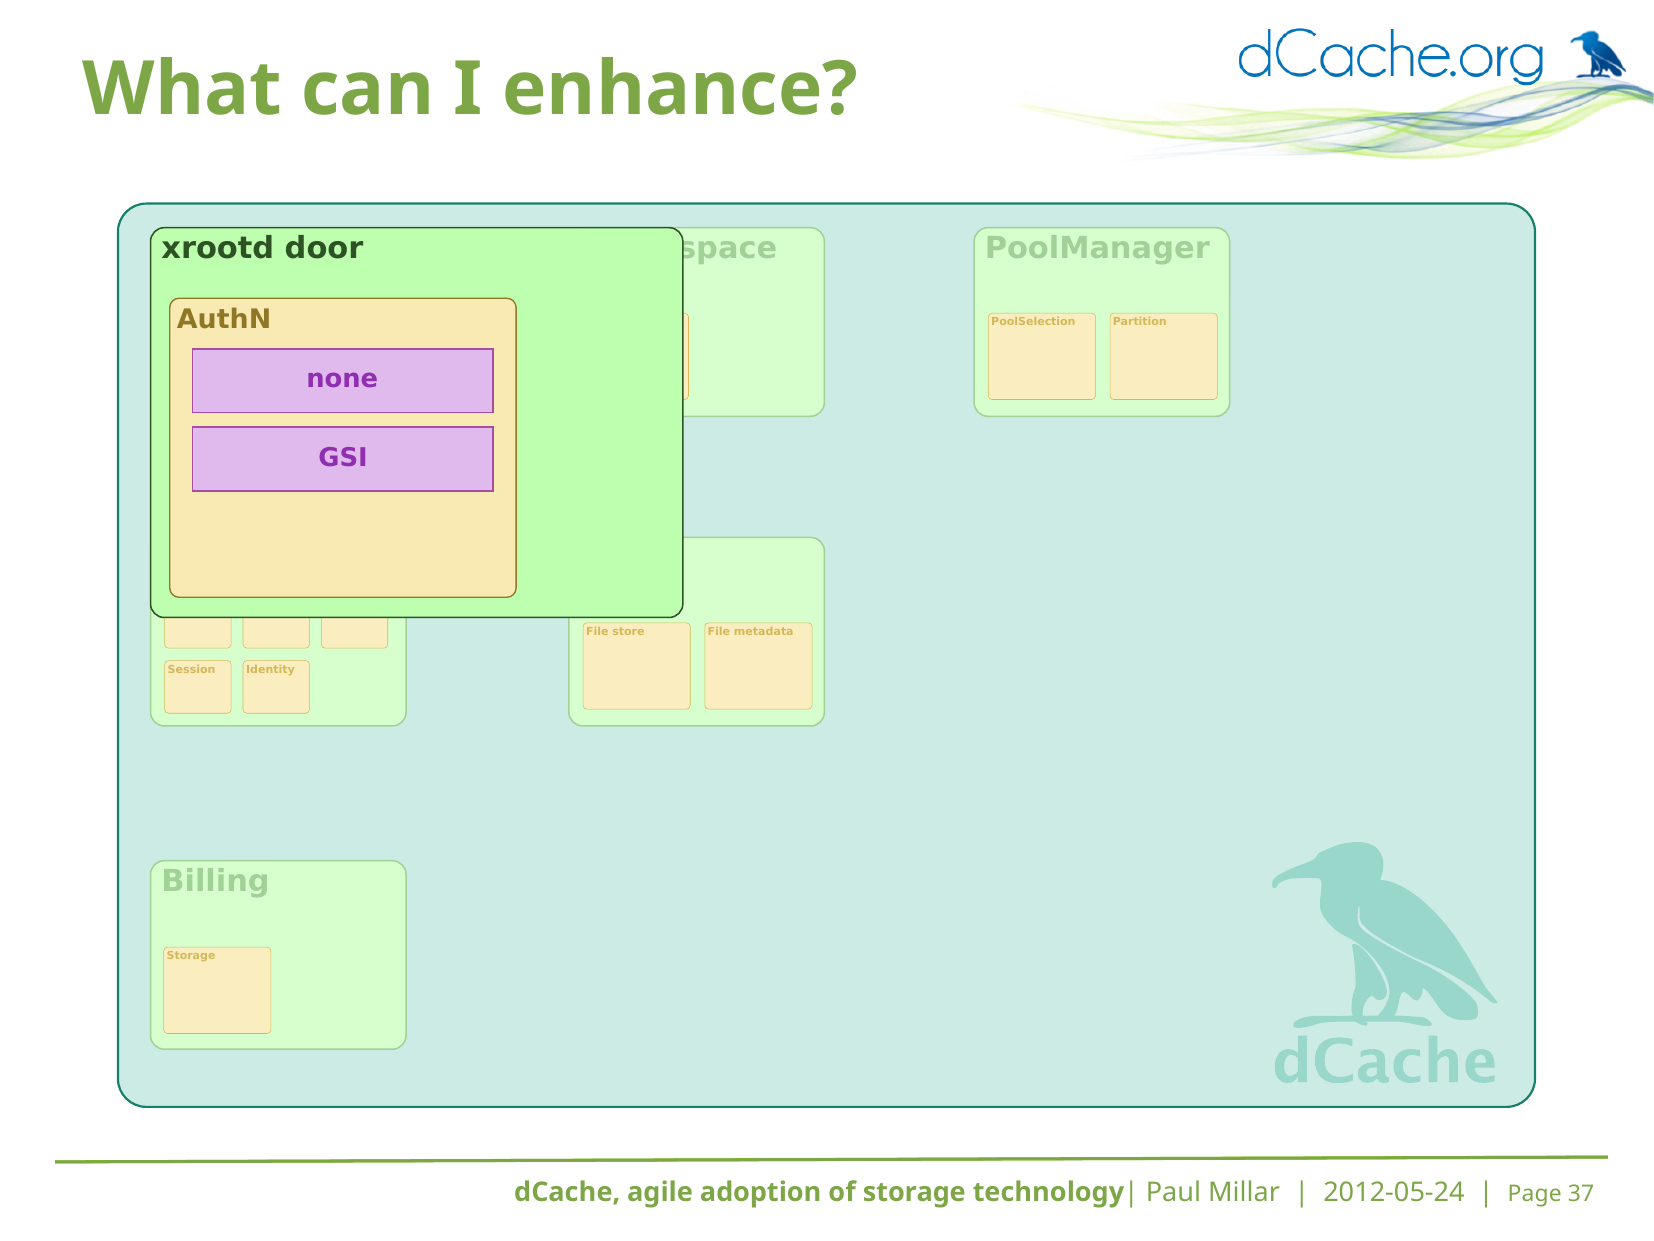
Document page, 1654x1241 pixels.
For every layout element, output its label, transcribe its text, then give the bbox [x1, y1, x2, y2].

picture [115, 201, 1538, 1110]
picture [956, 16, 1654, 169]
title What can I enhance? [82, 37, 1605, 134]
